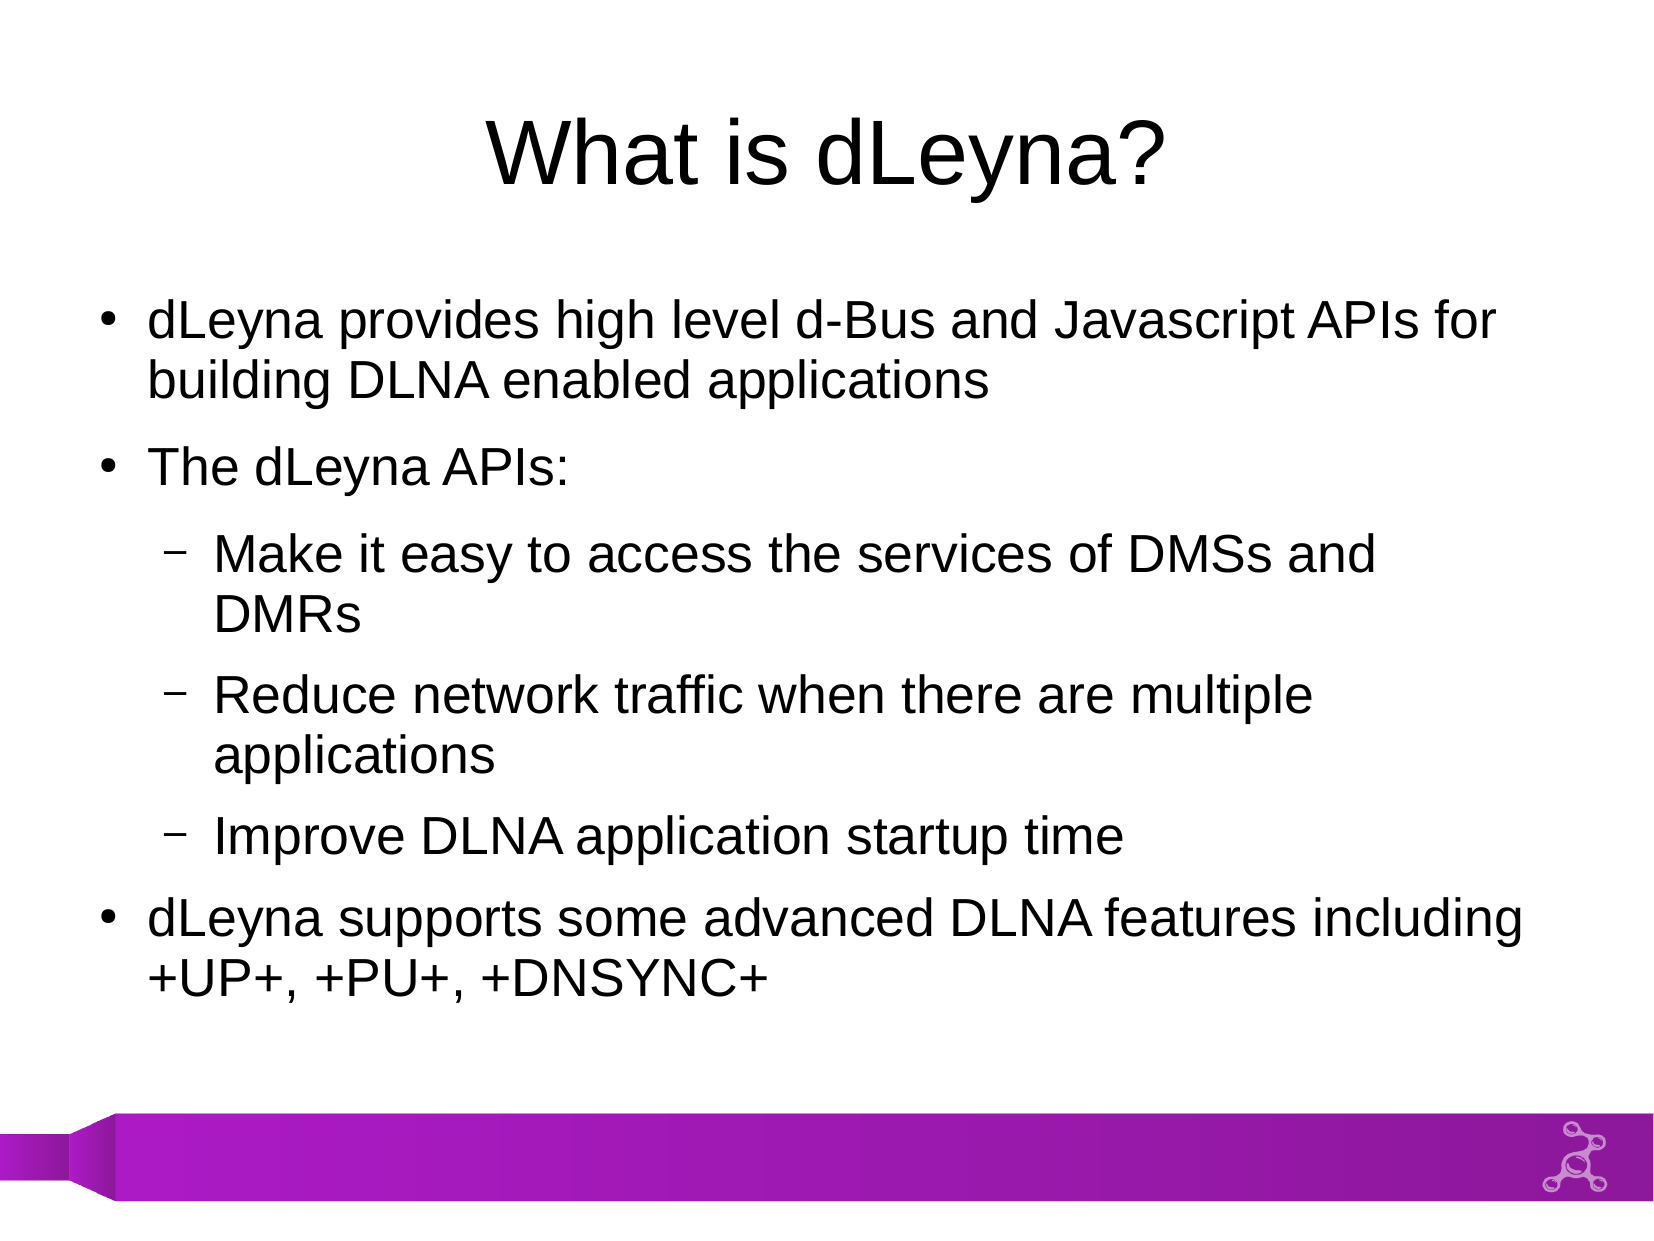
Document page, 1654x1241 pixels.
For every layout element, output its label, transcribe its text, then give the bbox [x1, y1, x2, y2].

title What is dLeyna? [82, 49, 1571, 257]
list dLeyna provides high level d-Bus and Javascript APIs for building DLNA enabled applications The dLeyna APIs: Make it easy to access the services of DMSs and DMRs Reduce network traffic when there are multiple applications Improve DLNA application startup time dLeyna supports some advanced DLNA features including +UP+, +PU+, +DNSYNC+ [82, 290, 1538, 374]
picture [0, 374, 1654, 1220]
